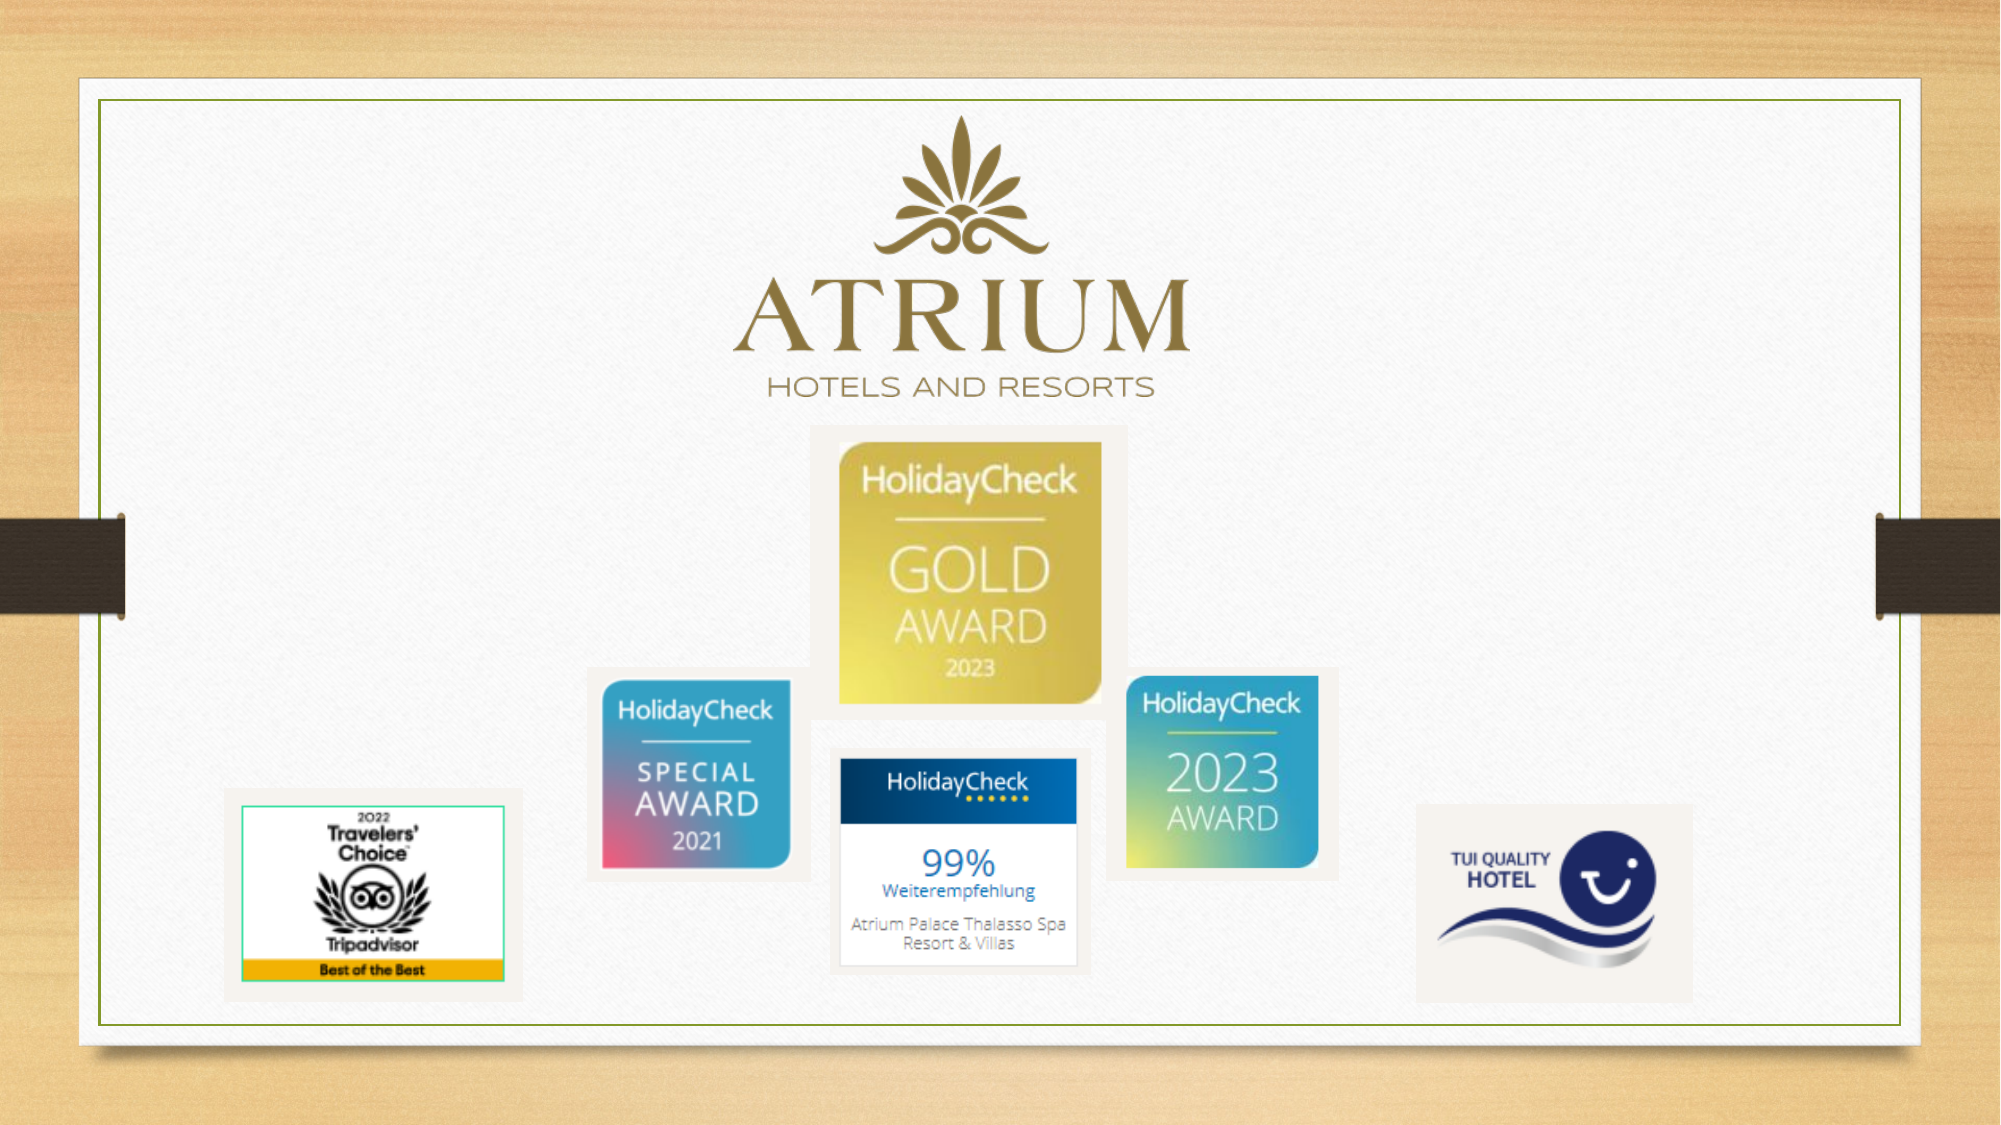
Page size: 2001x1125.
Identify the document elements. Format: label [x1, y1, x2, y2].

picture [830, 748, 1091, 975]
picture [224, 788, 523, 1002]
picture [587, 425, 1339, 882]
picture [1416, 804, 1693, 1003]
picture [733, 115, 1190, 397]
